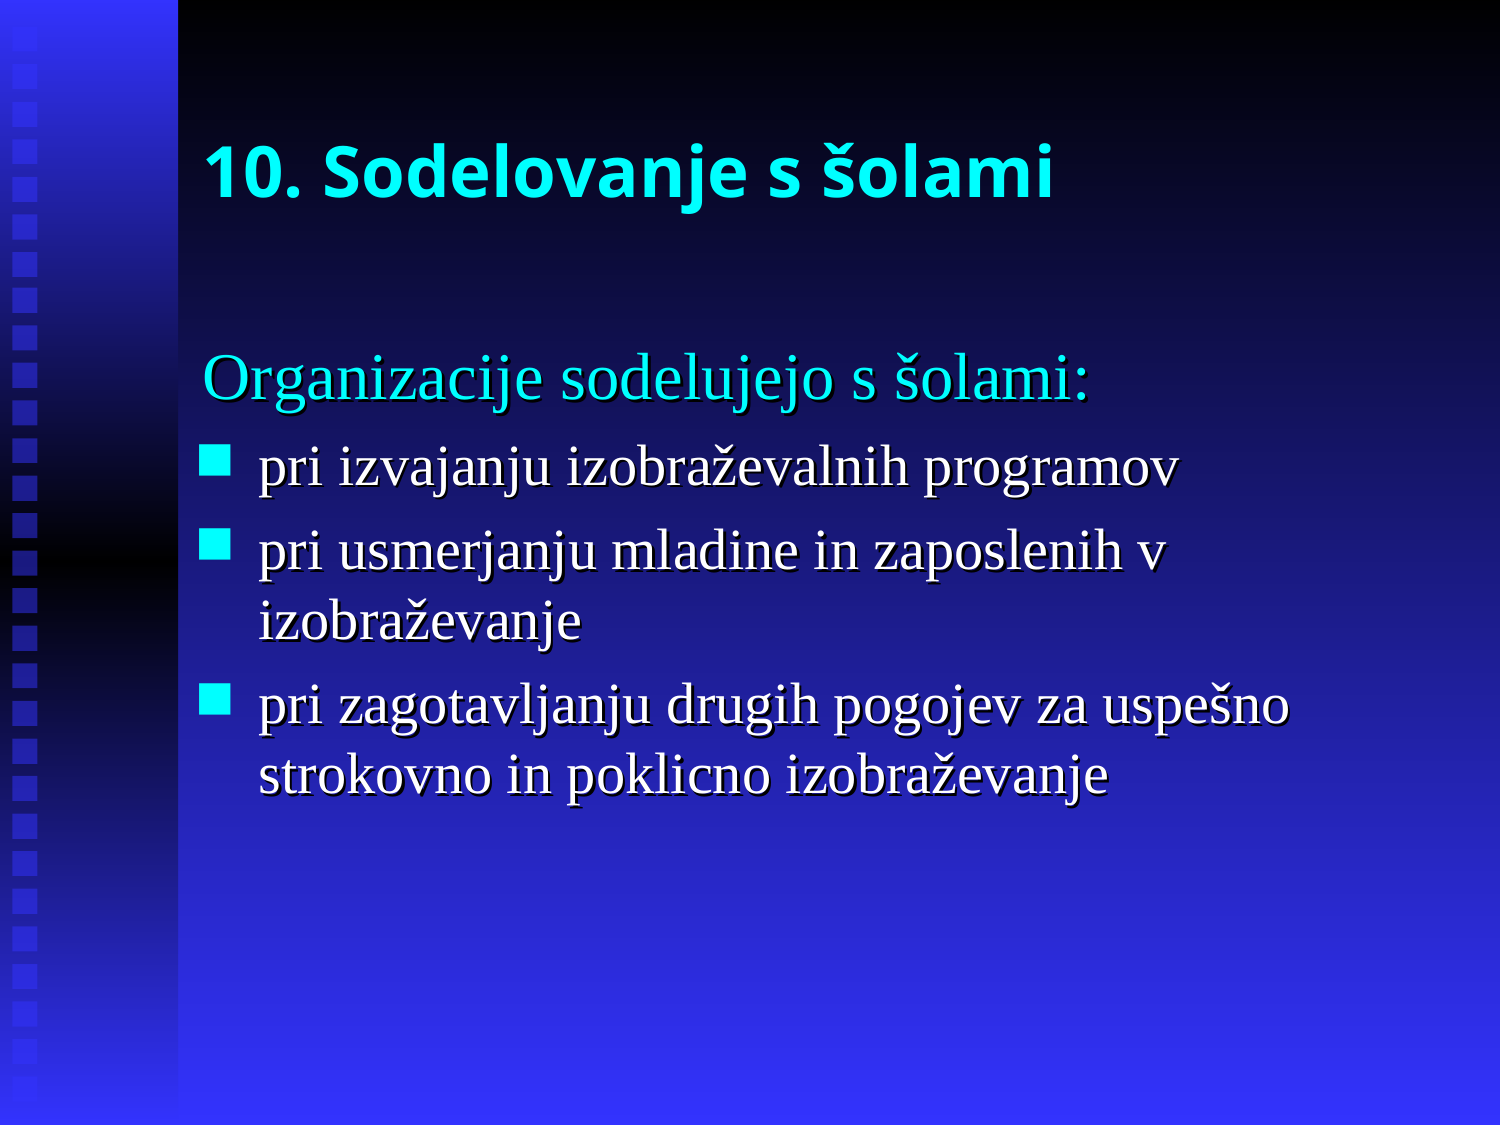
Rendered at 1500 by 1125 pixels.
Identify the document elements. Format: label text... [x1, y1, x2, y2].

title 10. Sodelovanje s šolami [187, 99, 1463, 238]
list Organizacije sodelujejo s šolami: pri izvajanju izobraževalnih programov pri usmerjanju mladine in zaposlenih v izobraževanje pri zagotavljanju drugih pogojev za uspešno strokovno in poklicno izobraževanje [187, 324, 1463, 1001]
